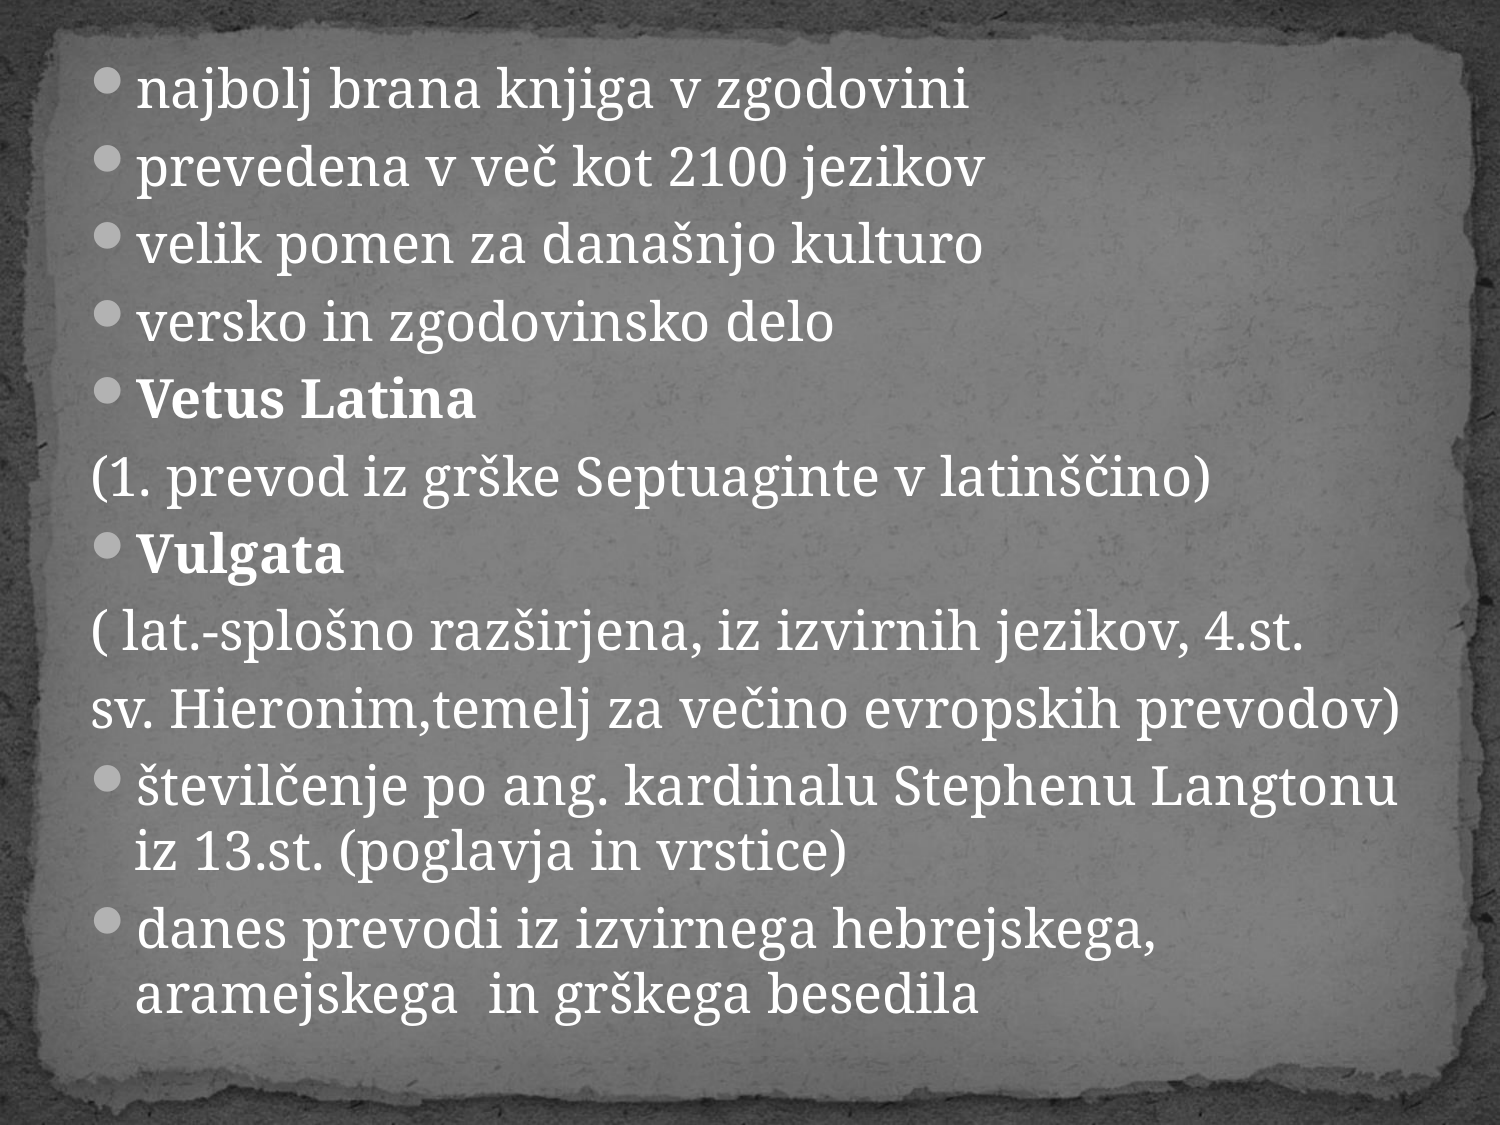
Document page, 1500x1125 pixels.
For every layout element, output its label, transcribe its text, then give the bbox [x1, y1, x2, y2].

picture [0, 0, 1500, 1125]
list najbolj brana knjiga v zgodovini prevedena v več kot 2100 jezikov velik pomen za današnjo kulturo versko in zgodovinsko delo Vetus Latina (1. prevod iz grške Septuaginte v latinščino) Vulgata ( lat.-splošno razširjena, iz izvirnih jezikov, 4.st. sv. Hieronim,temelj za večino evropskih prevodov) številčenje po ang. kardinalu Stephenu Langtonu iz 13.st. (poglavja in vrstice) danes prevodi iz izvirnega hebrejskega, aramejskega in grškega besedila [75, 46, 1425, 1067]
